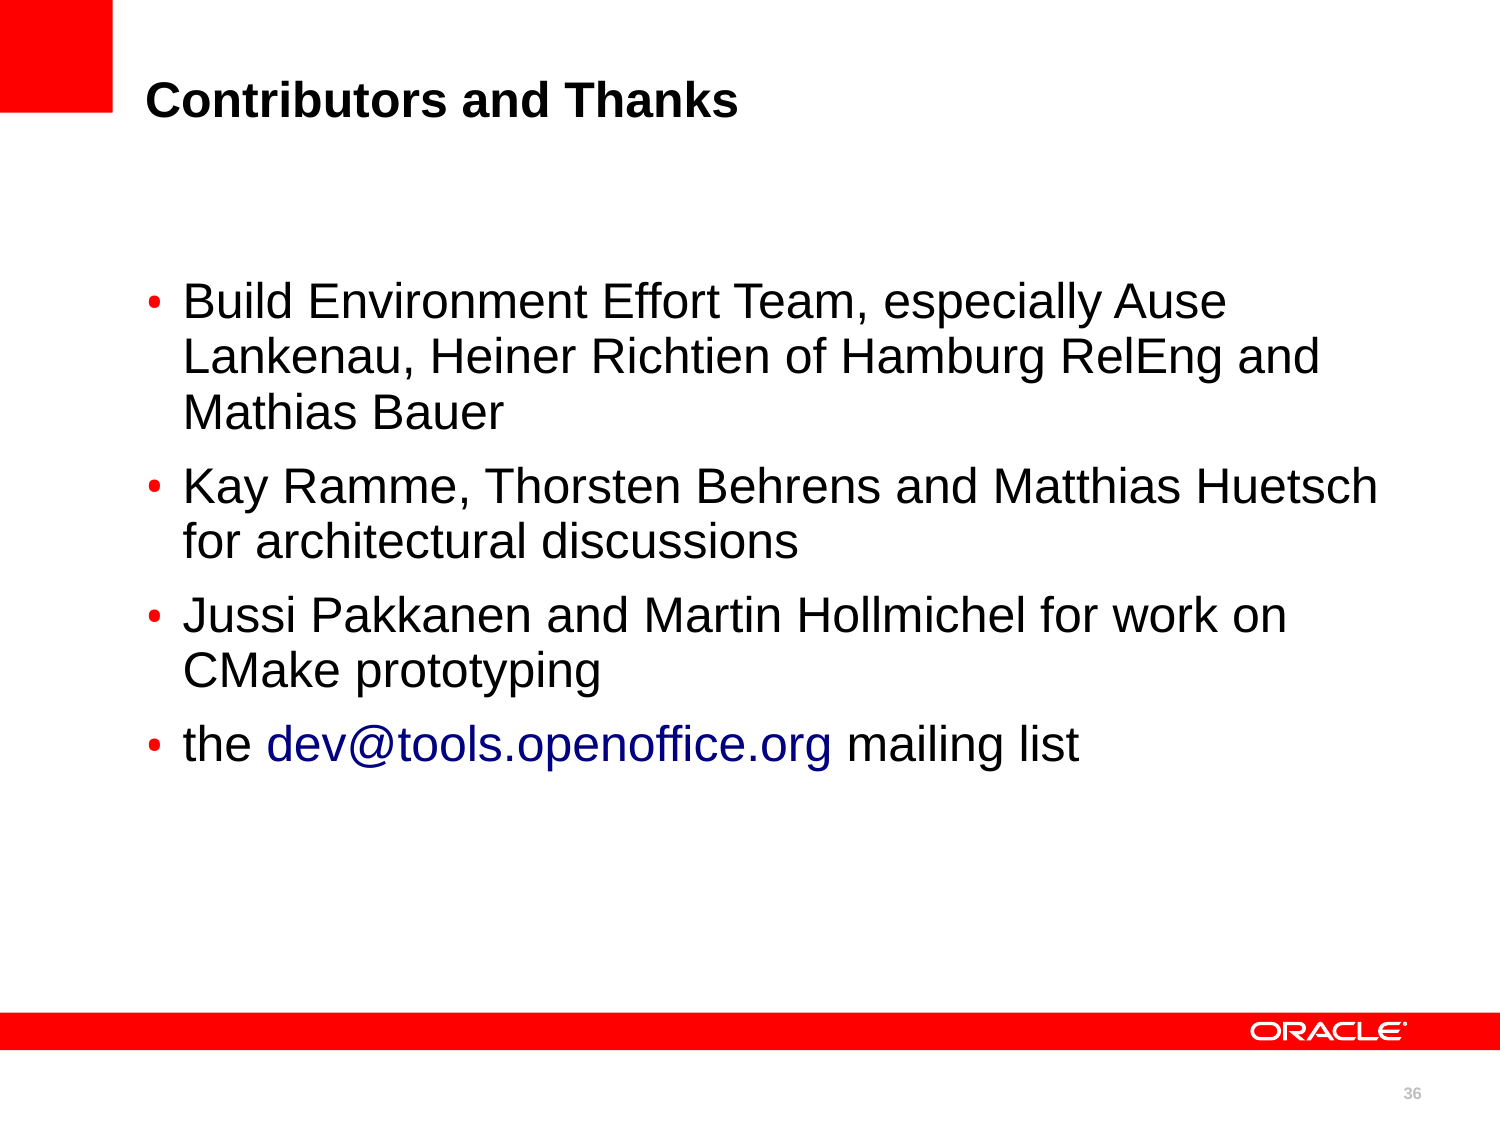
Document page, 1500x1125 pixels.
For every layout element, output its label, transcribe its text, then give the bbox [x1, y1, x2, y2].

list Build Environment Effort Team, especially Ause Lankenau, Heiner Richtien of Hamburg RelEng and Mathias Bauer Kay Ramme, Thorsten Behrens and Matthias Huetsch for architectural discussions Jussi Pakkanen and Martin Hollmichel for work on CMake prototyping the dev@tools.openoffice.org mailing list [145, 272, 1423, 1077]
title Contributors and Thanks [145, 67, 1500, 171]
